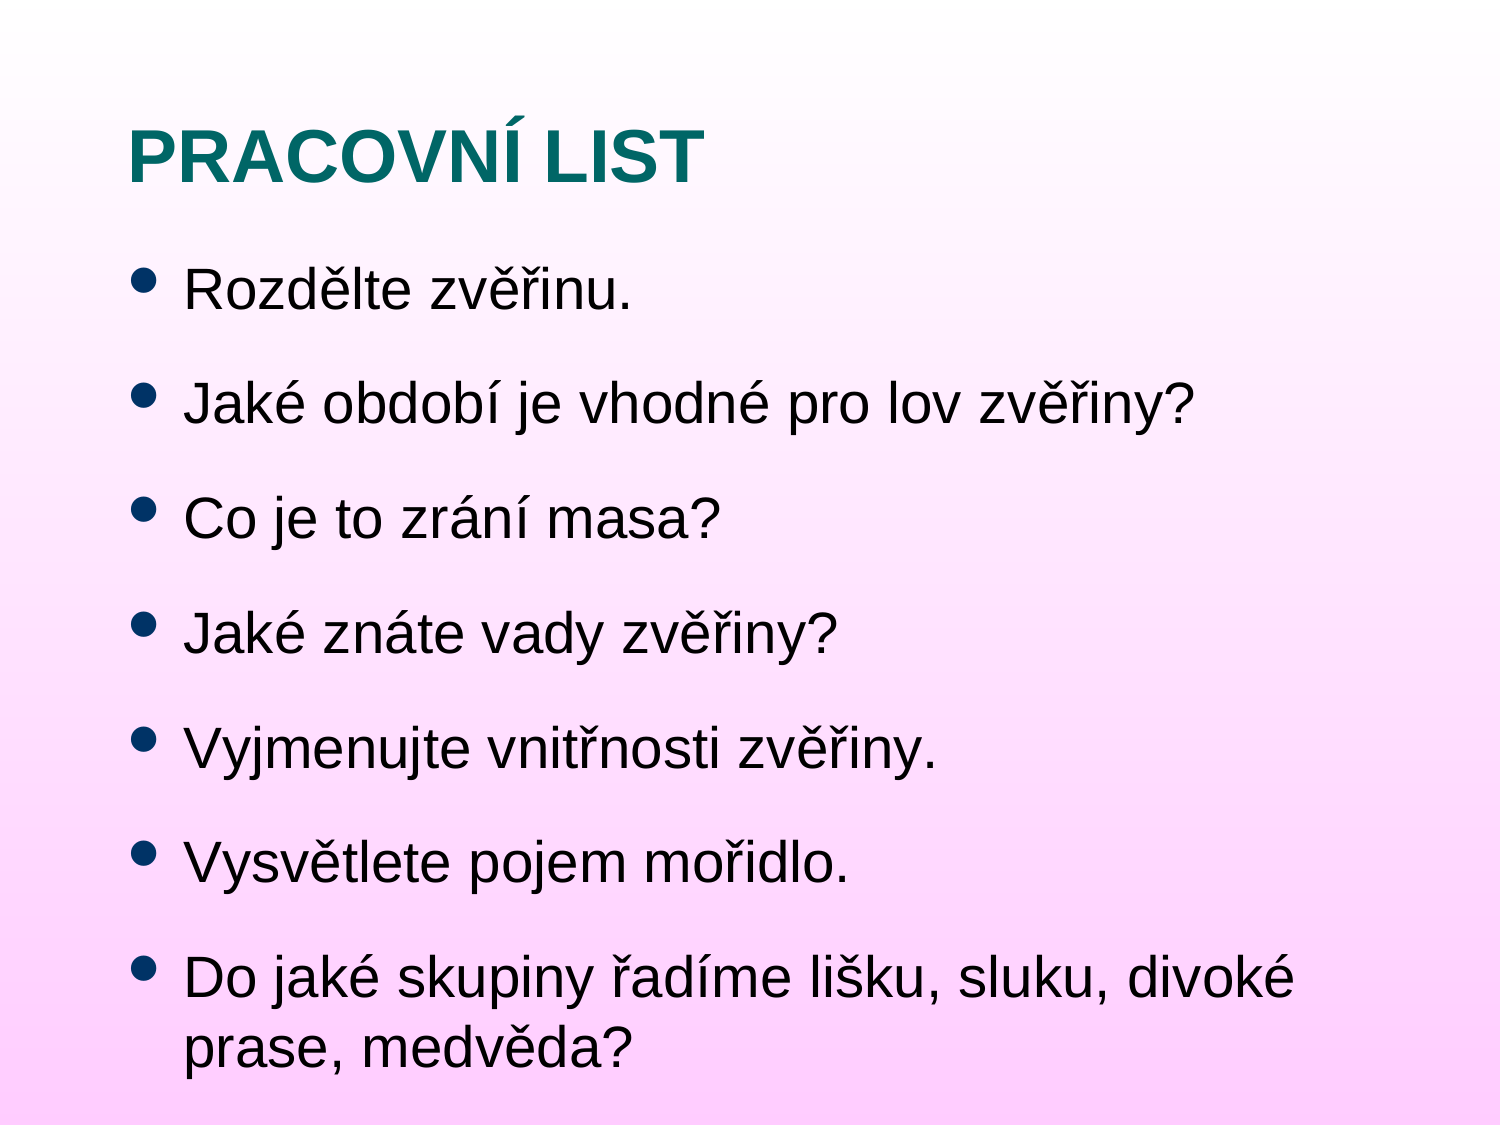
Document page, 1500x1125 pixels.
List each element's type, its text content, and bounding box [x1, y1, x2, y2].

title PRACOVNÍ LIST [112, 42, 1389, 207]
list Rozdělte zvěřinu. Jaké období je vhodné pro lov zvěřiny? Co je to zrání masa? Jaké znáte vady zvěřiny? Vyjmenujte vnitřnosti zvěřiny. Vysvětlete pojem mořidlo. Do jaké skupiny řadíme lišku, sluku, divoké prase, medvěda? [112, 243, 1375, 1087]
